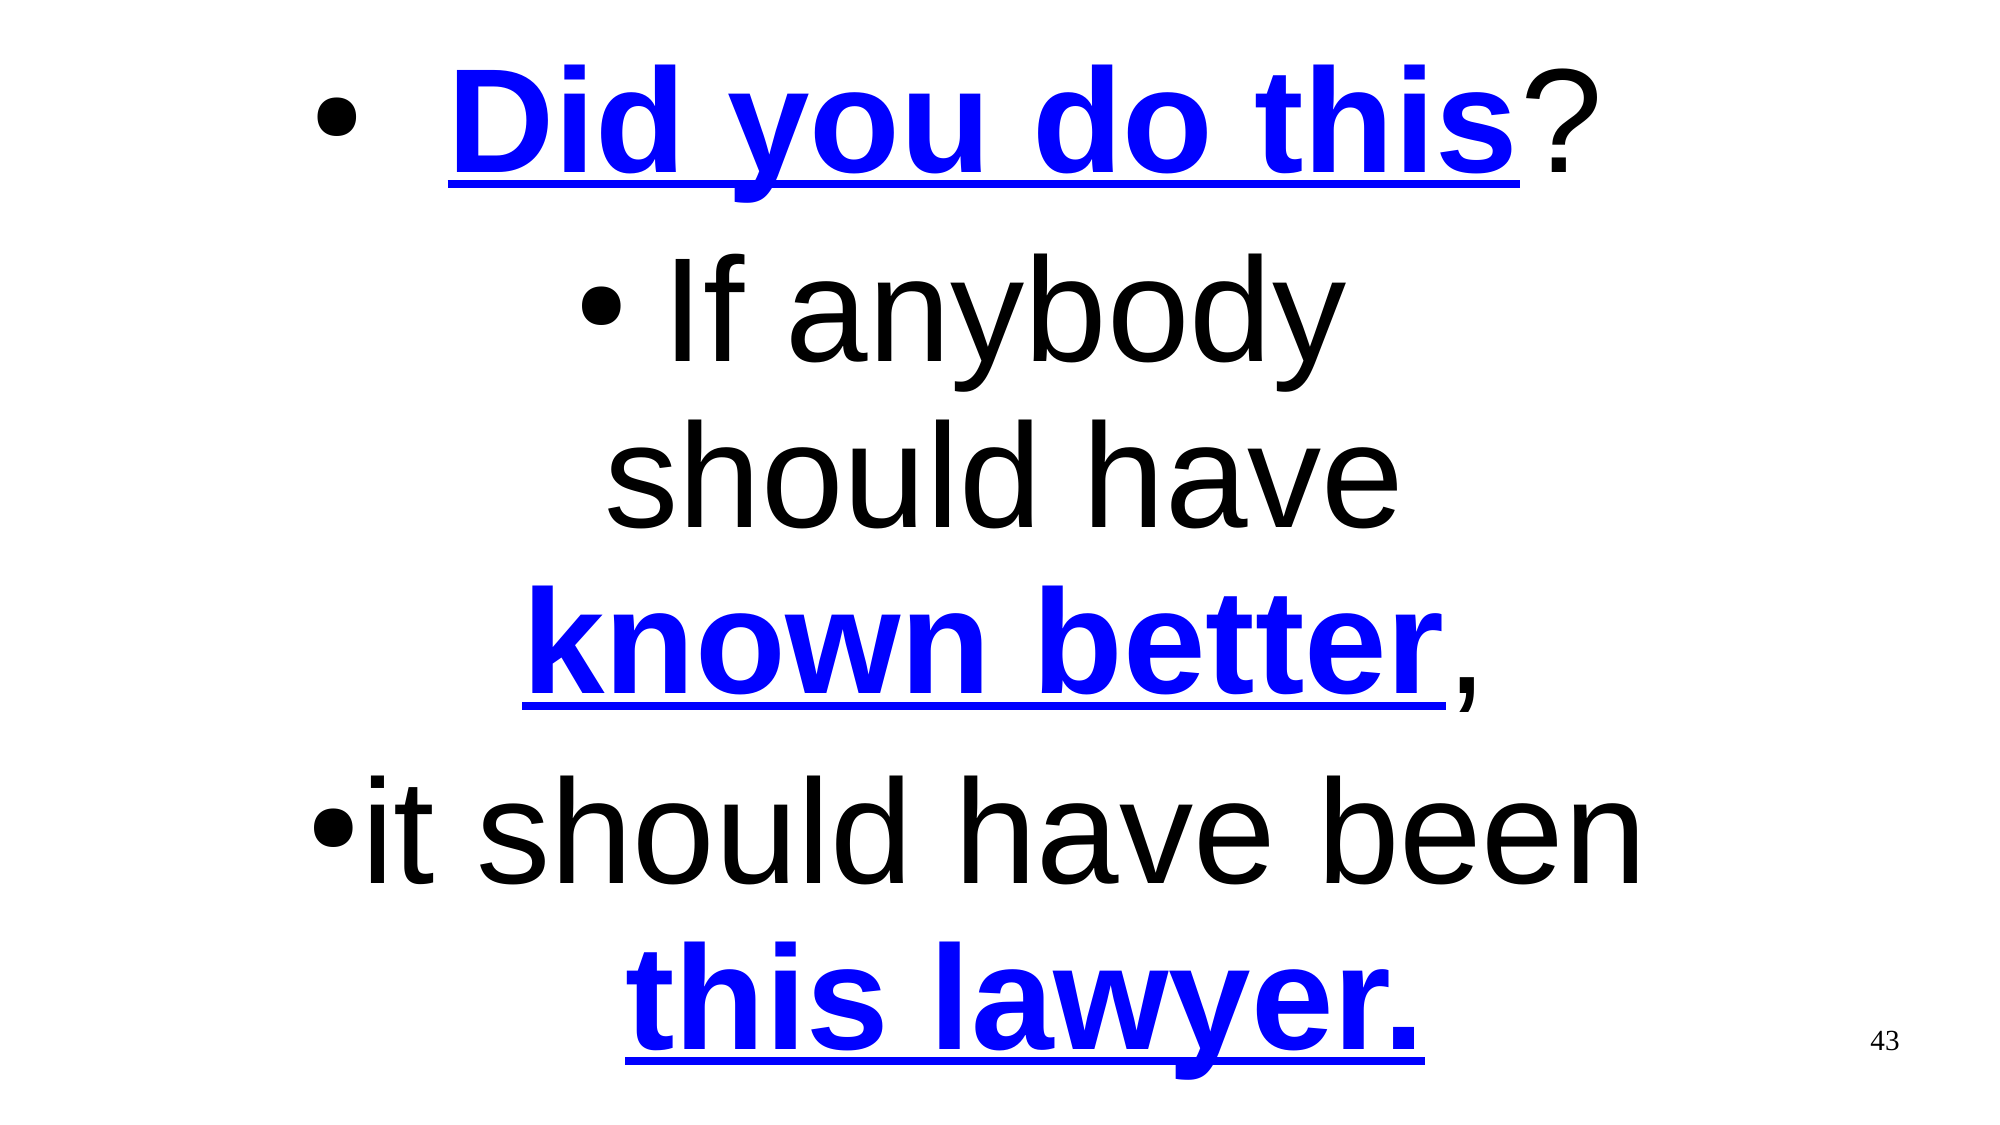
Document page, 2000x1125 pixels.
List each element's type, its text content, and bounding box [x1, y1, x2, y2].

list Did you do this? If anybody should have known better, it should have been this lawyer. [37, 37, 1951, 1088]
